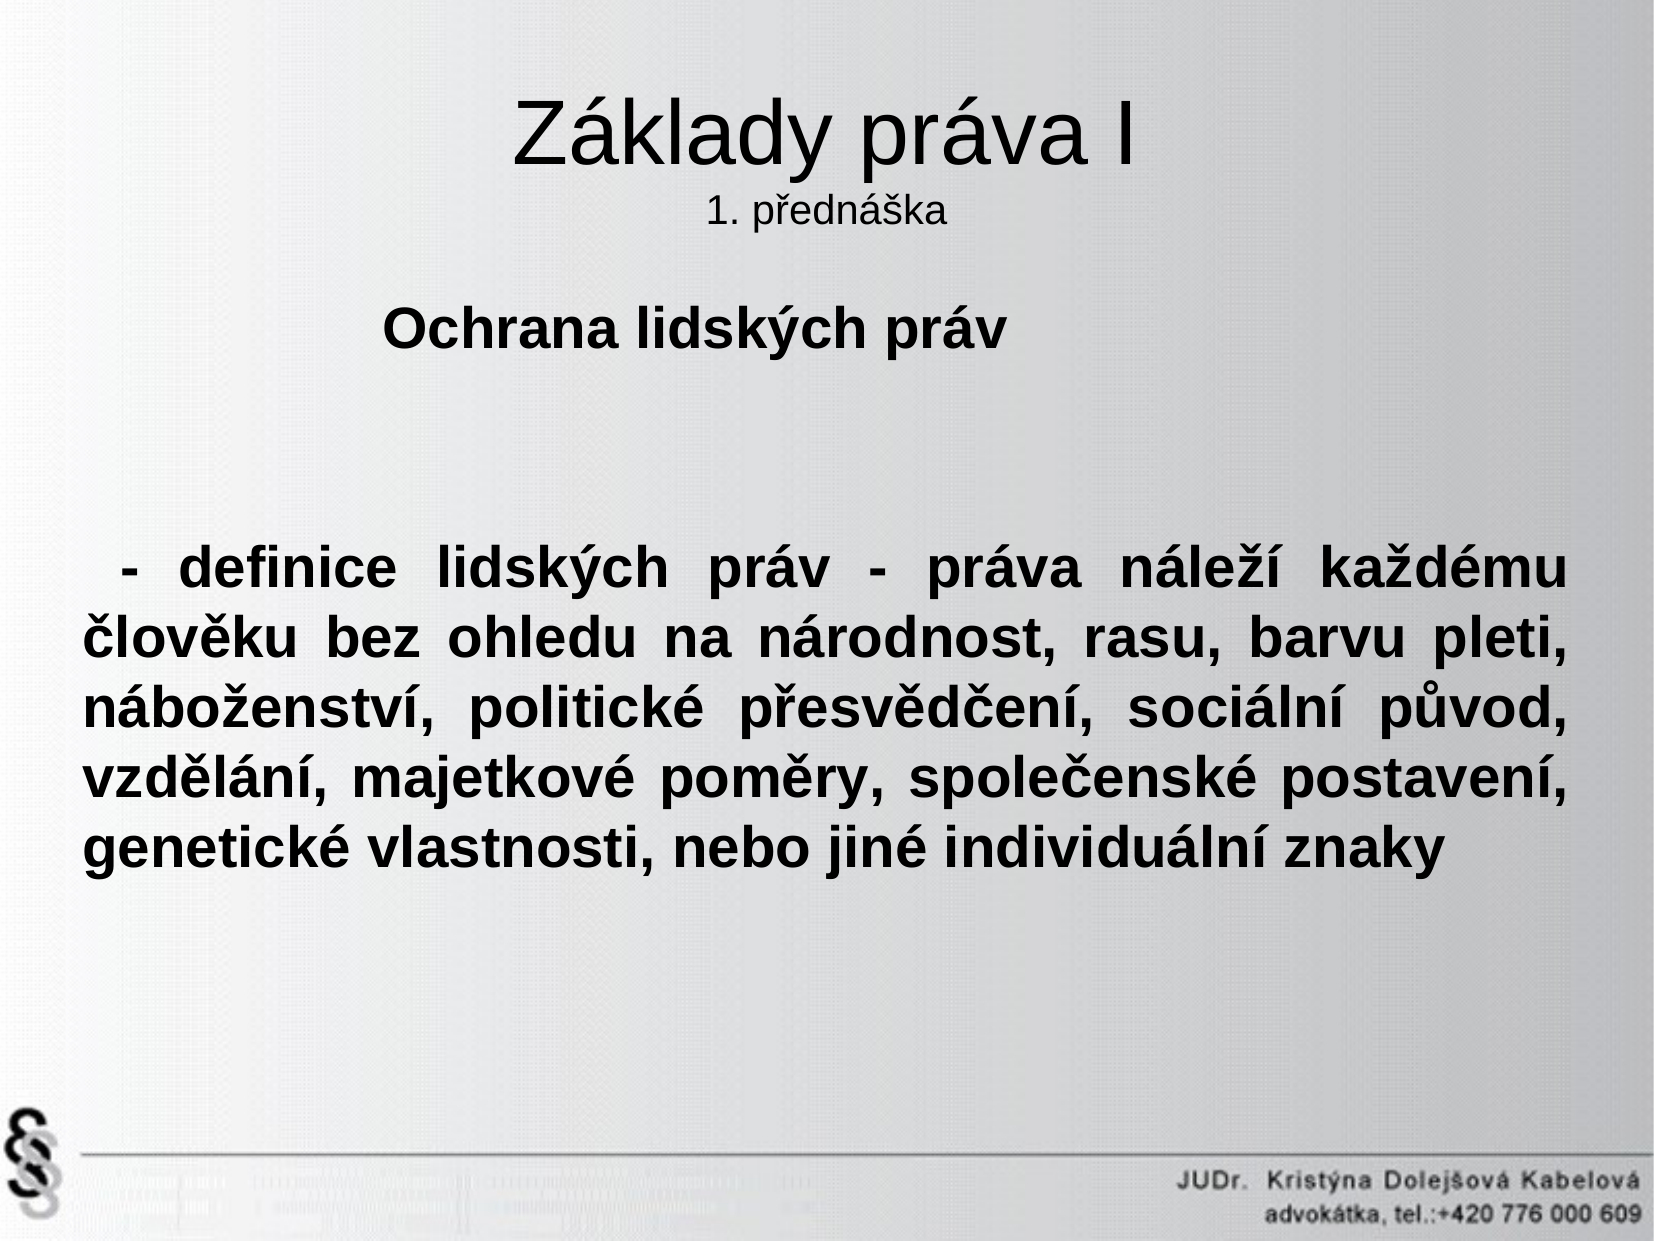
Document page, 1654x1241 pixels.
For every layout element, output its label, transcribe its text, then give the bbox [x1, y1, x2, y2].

text_box Základy práva I 1. přednáška [82, 49, 1571, 257]
picture [0, 0, 1654, 1241]
text_box Ochrana lidských práv - definice lidských práv - práva náleží každému člověku bez ohledu na národnost, rasu, barvu pleti, náboženství, politické přesvědčení, sociální původ, vzdělání, majetkové poměry, společenské postavení, genetické vlastnosti, nebo jiné individuální znaky [82, 290, 1571, 1010]
